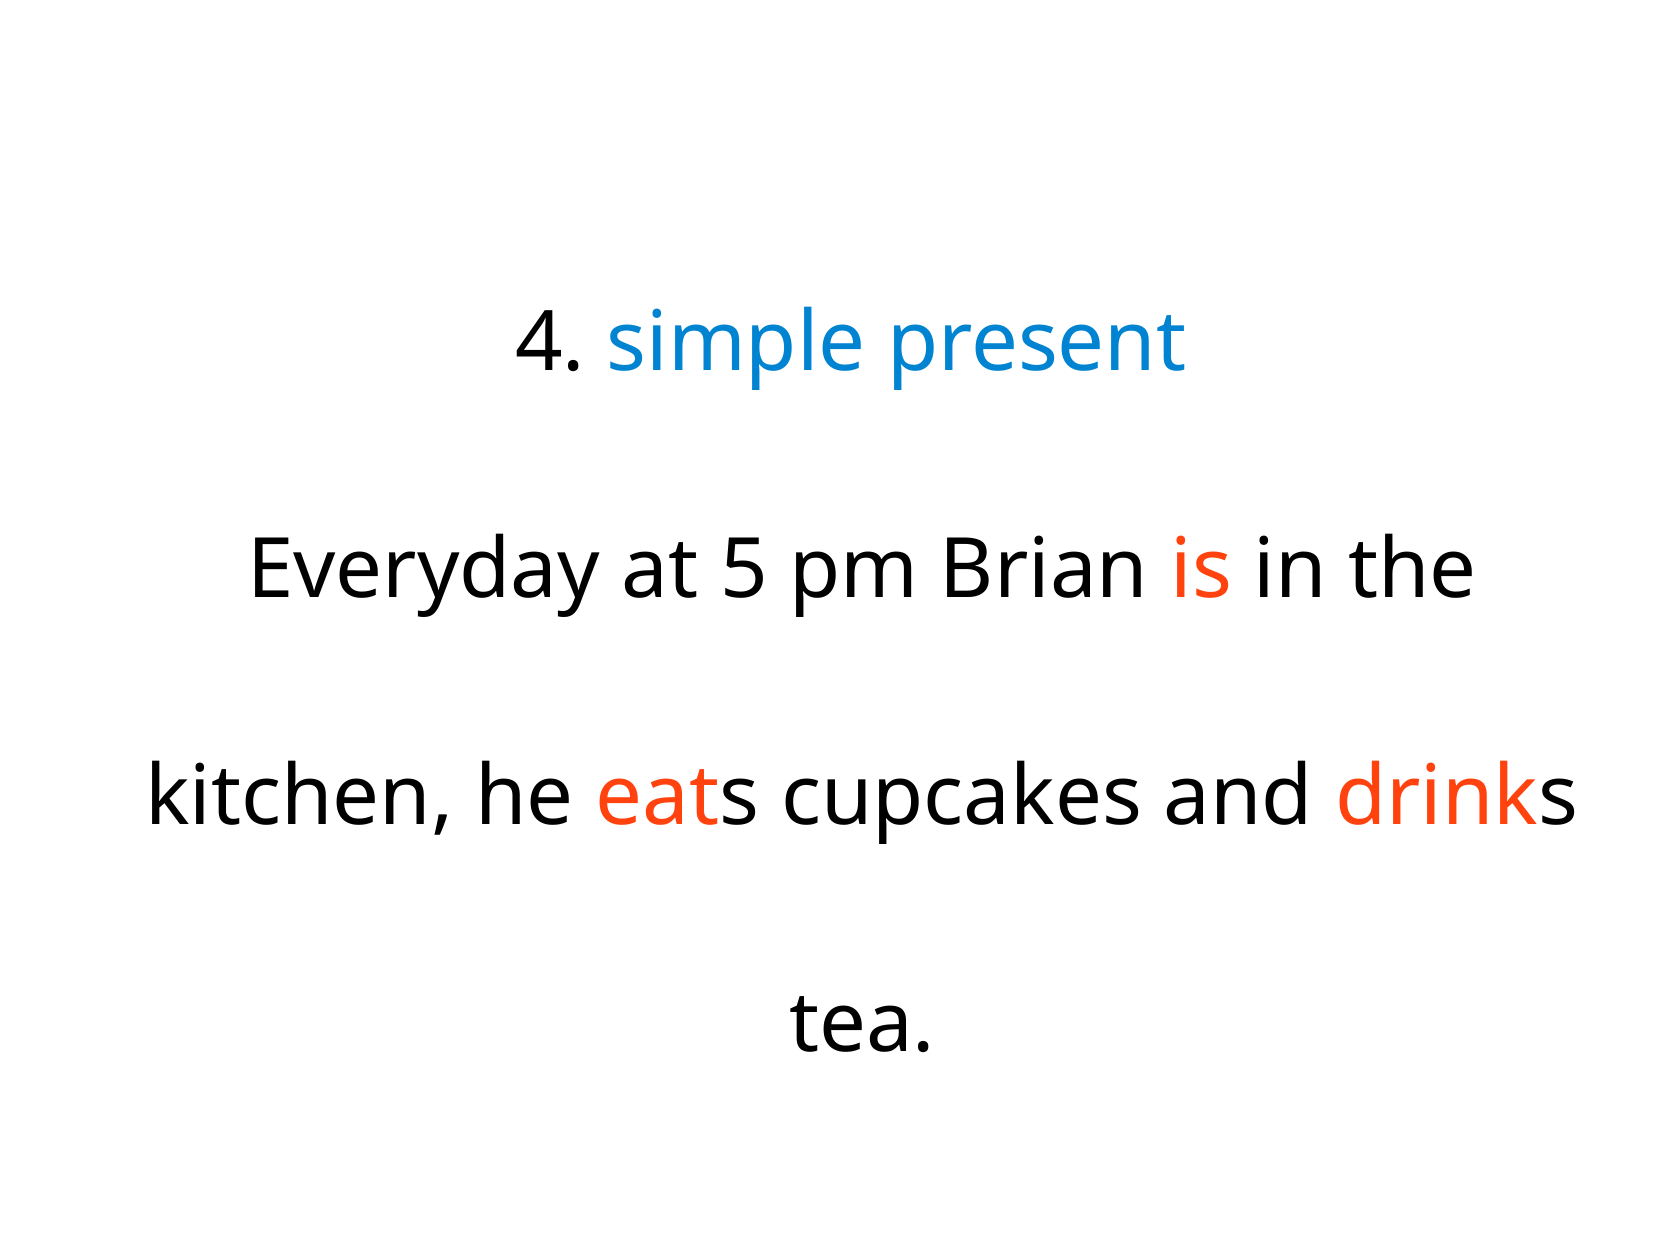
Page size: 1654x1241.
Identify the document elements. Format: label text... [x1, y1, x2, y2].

text_box 4. simple present Everyday at 5 pm Brian is in the kitchen, he eats cupcakes and drinks tea. [70, 35, 1654, 1225]
